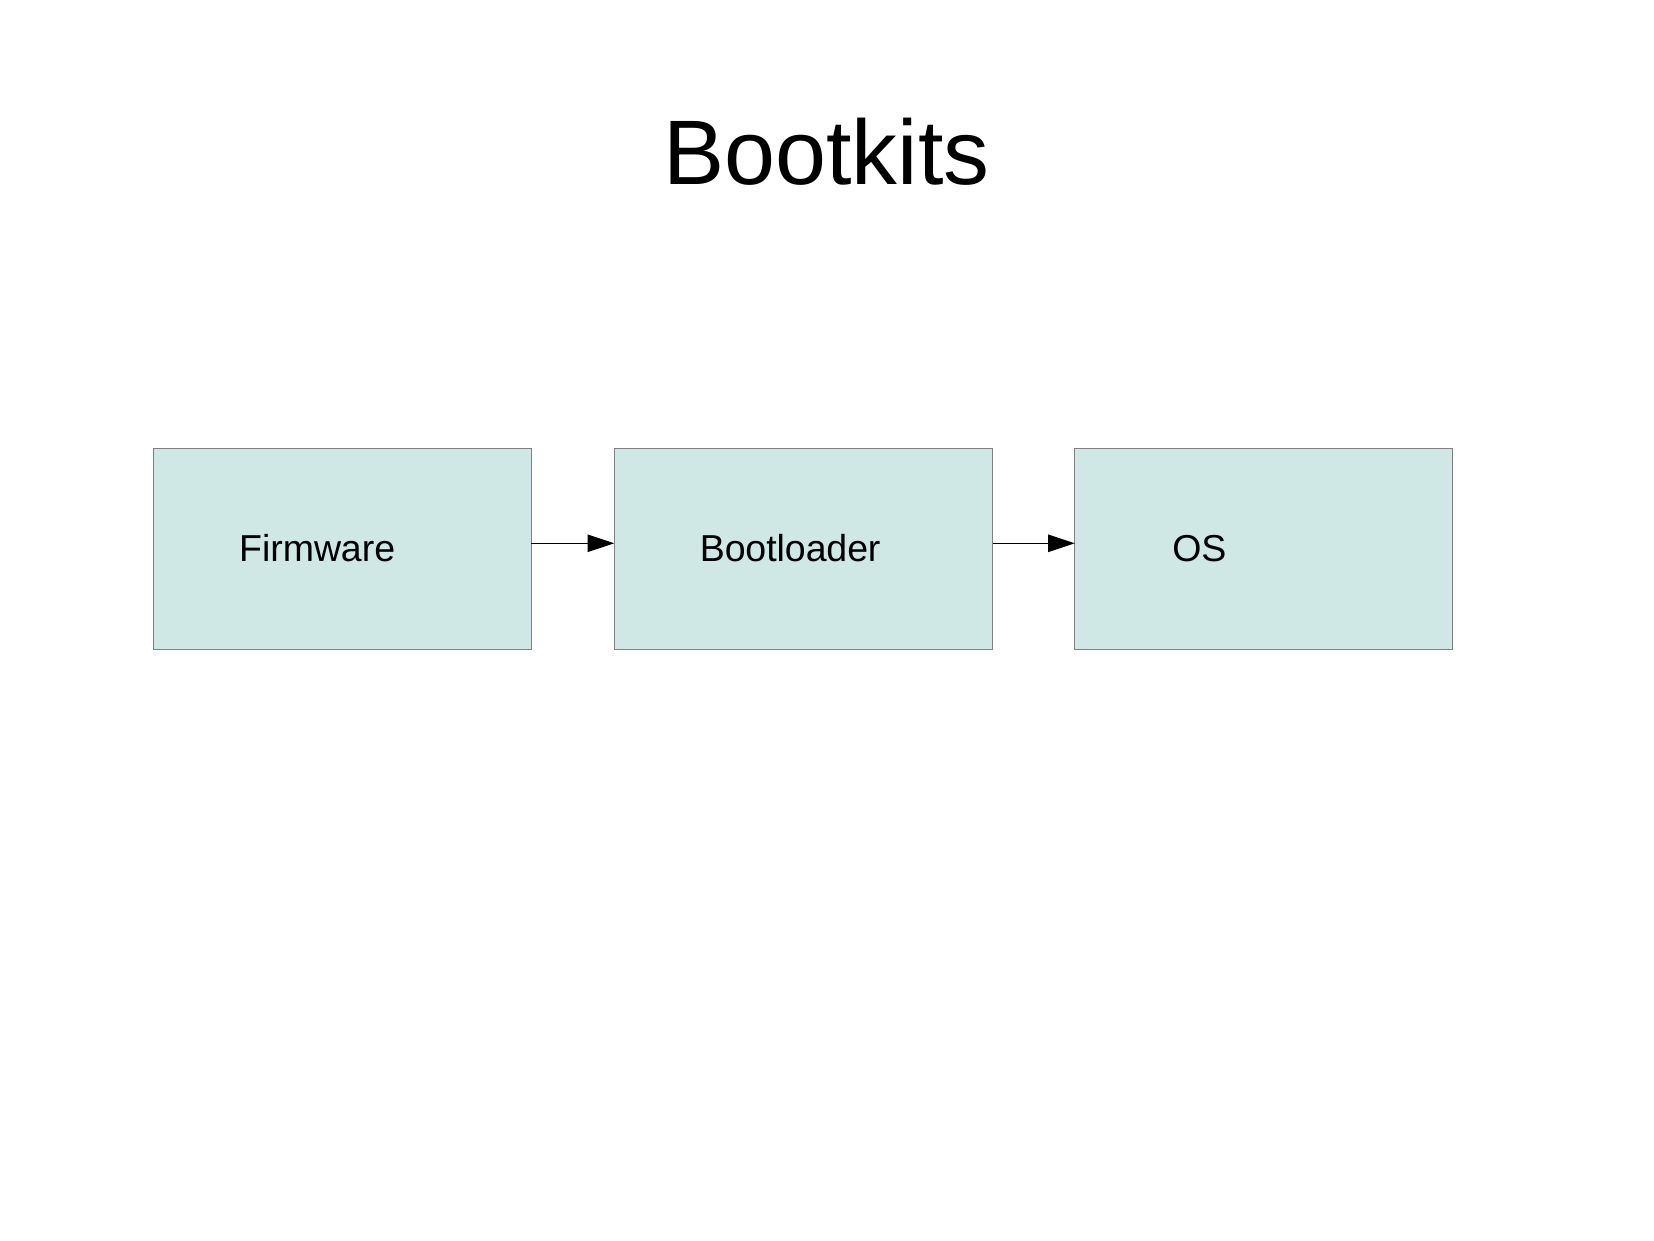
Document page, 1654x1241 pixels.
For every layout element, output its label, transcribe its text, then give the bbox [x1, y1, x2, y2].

text_box [614, 448, 993, 650]
text_box [1074, 448, 1453, 650]
text_box OS [1157, 519, 1371, 577]
title Bootkits [82, 49, 1571, 257]
text_box [153, 448, 532, 650]
text_box Bootloader [685, 519, 898, 577]
text_box Firmware [224, 519, 438, 577]
